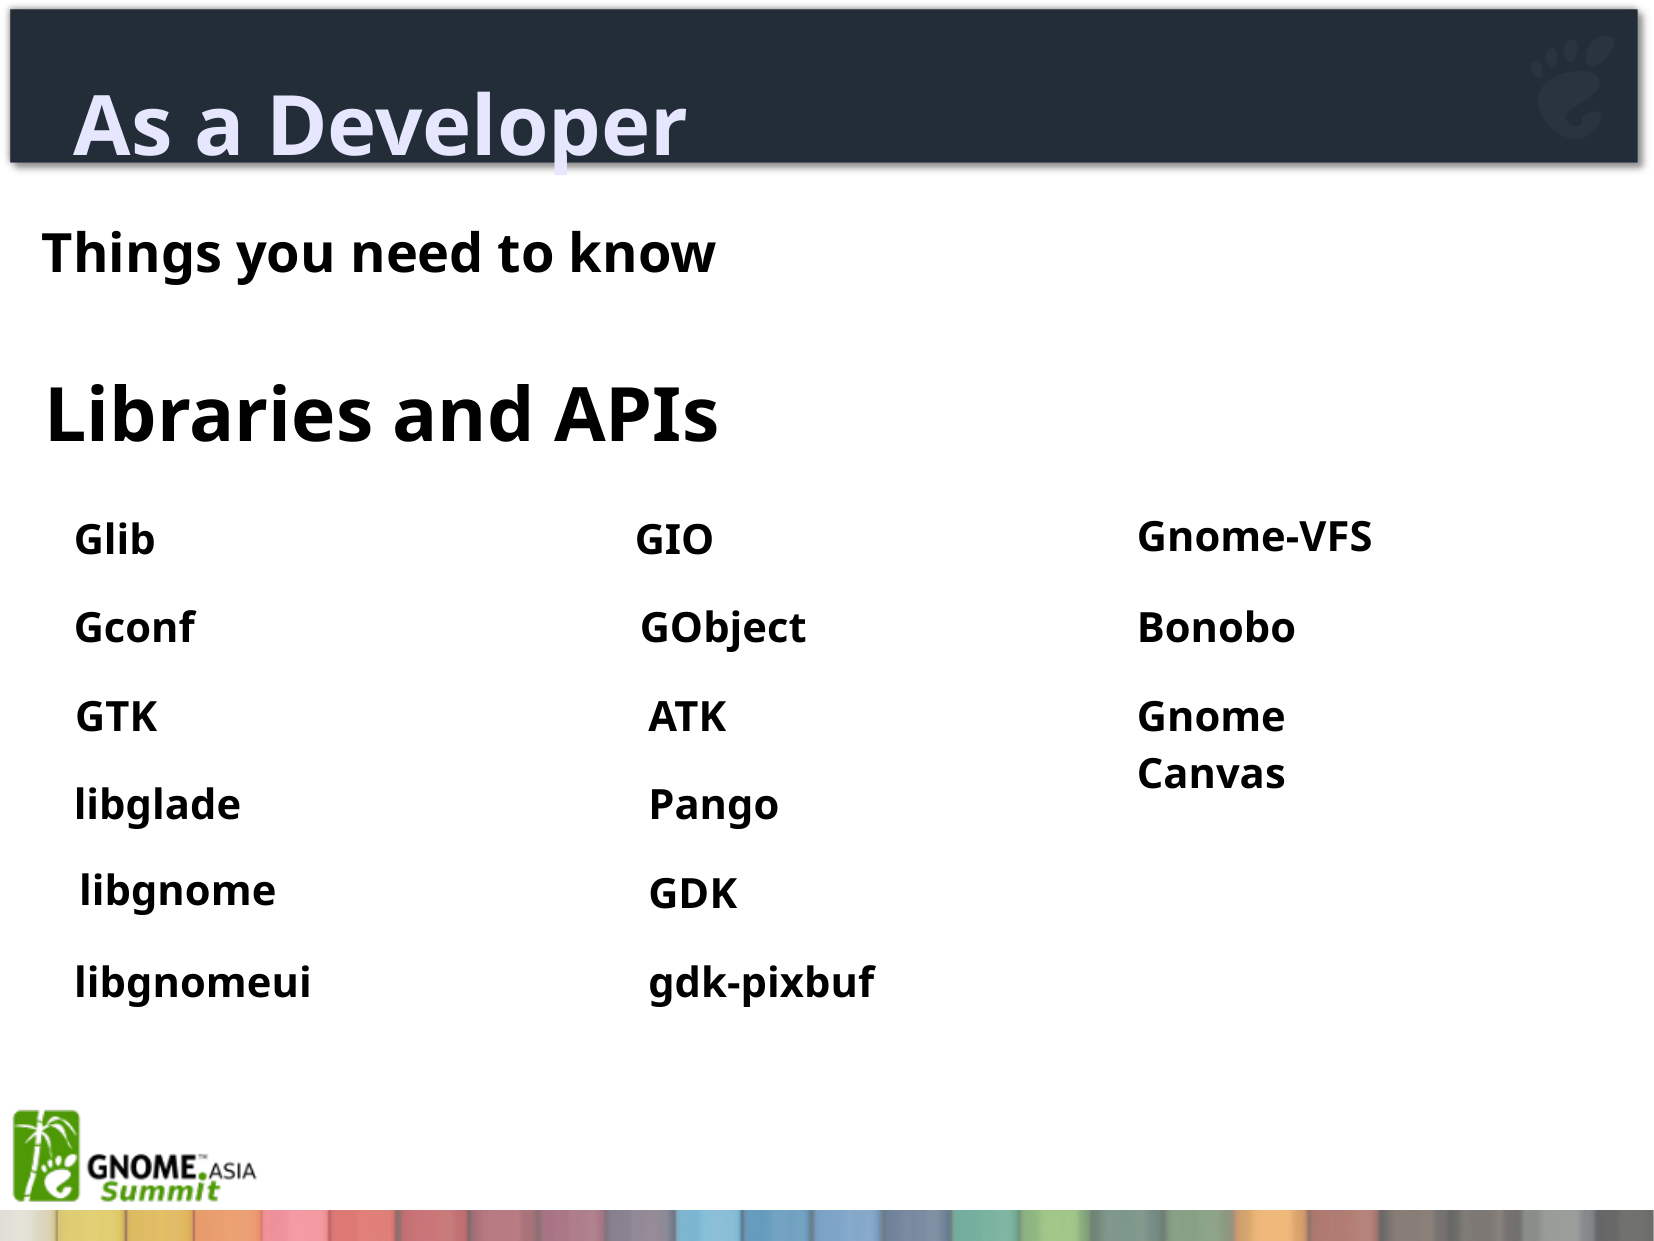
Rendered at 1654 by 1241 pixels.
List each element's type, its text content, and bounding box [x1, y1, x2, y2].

text_box Things you need to know [26, 206, 1182, 294]
picture [0, 1101, 1654, 1241]
text_box Libraries and APIs [29, 354, 916, 454]
text_box GTK [60, 679, 207, 742]
text_box Pango [633, 767, 827, 830]
text_box gdk-pixbuf [633, 944, 916, 1007]
text_box GDK [633, 856, 827, 919]
text_box libglade [59, 767, 379, 830]
text_box ATK [633, 679, 827, 742]
text_box Glib [59, 501, 207, 564]
text_box libgnome [64, 853, 325, 916]
picture [0, 0, 1654, 179]
text_box Gconf [59, 590, 266, 653]
text_box GIO [620, 501, 730, 564]
text_box GObject [625, 590, 857, 653]
text_box Gnome Canvas [1122, 679, 1447, 742]
text_box libgnomeui [59, 944, 355, 1007]
text_box Bonobo [1122, 590, 1316, 653]
text_box As a Developer [59, 59, 690, 168]
text_box Gnome-VFS [1122, 499, 1388, 562]
